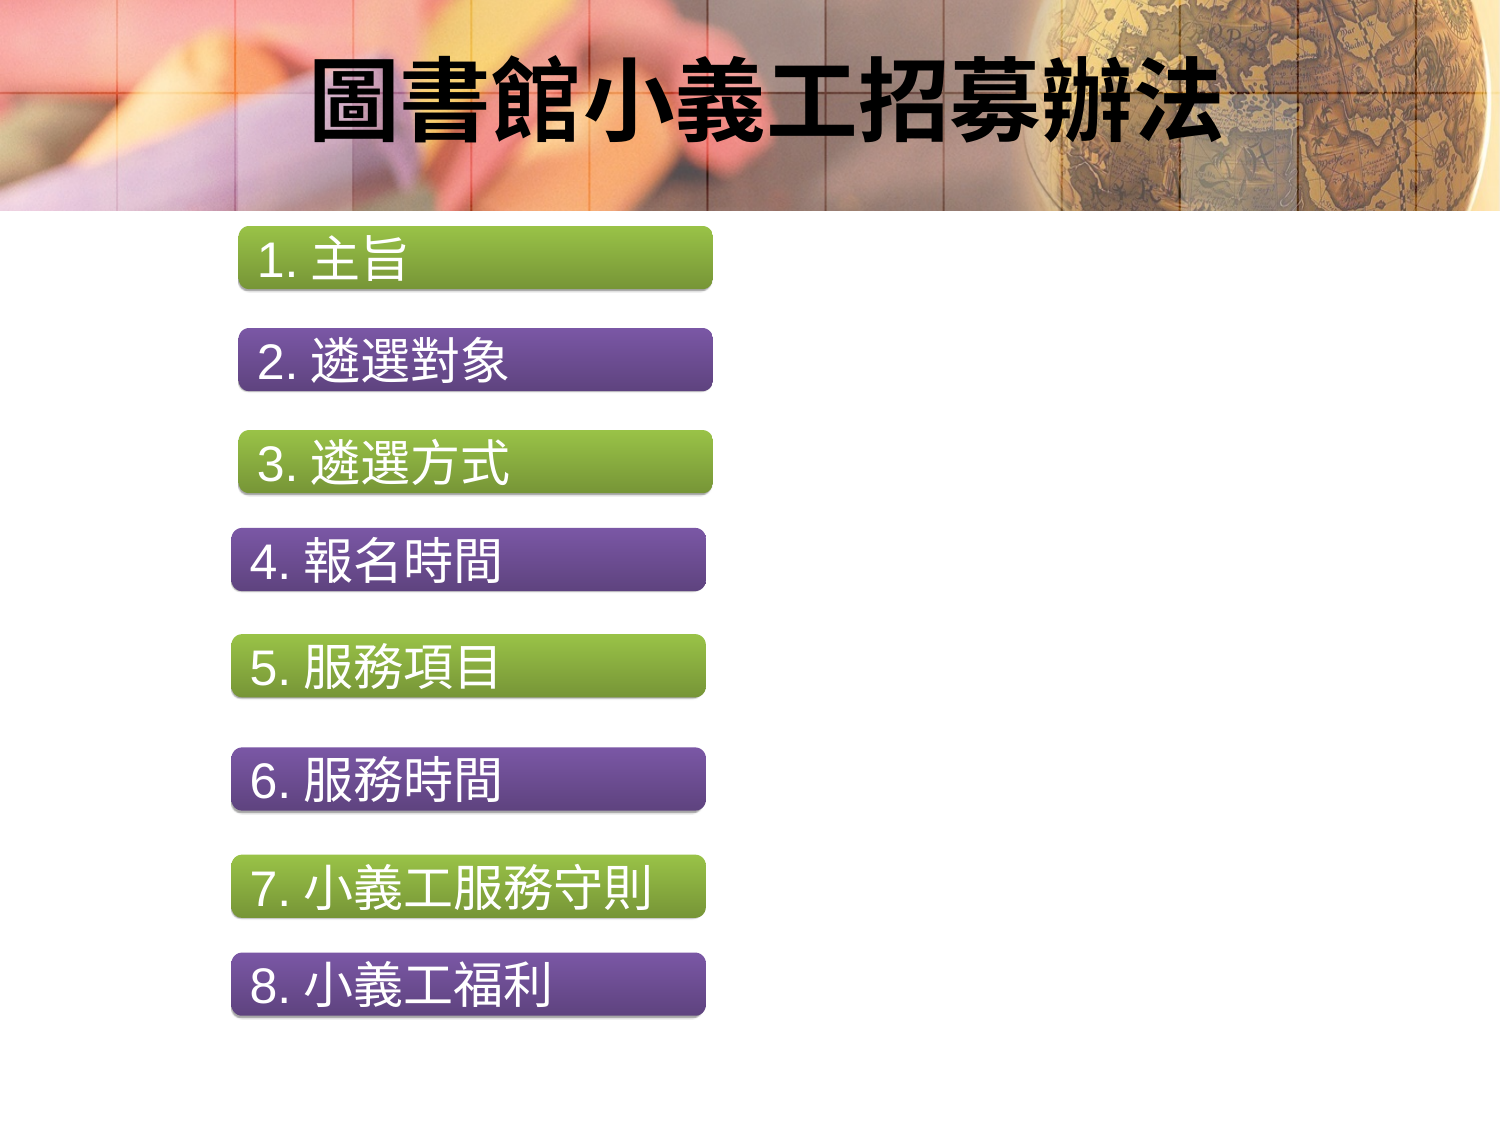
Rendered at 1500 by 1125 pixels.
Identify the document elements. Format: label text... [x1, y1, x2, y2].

text_box 8.小義工福利 [231, 952, 706, 1016]
picture [0, 0, 1500, 211]
text_box 6.服務時間 [231, 747, 706, 811]
text_box 圖書館小義工招募辦法 [293, 35, 1276, 161]
text_box 3.遴選方式 [238, 430, 713, 494]
text_box 5.服務項目 [231, 634, 706, 698]
text_box 1.主旨 [238, 226, 713, 290]
text_box 2.遴選對象 [238, 328, 713, 392]
text_box 4.報名時間 [231, 527, 706, 592]
text_box 7.小義工服務守則 [231, 854, 706, 918]
